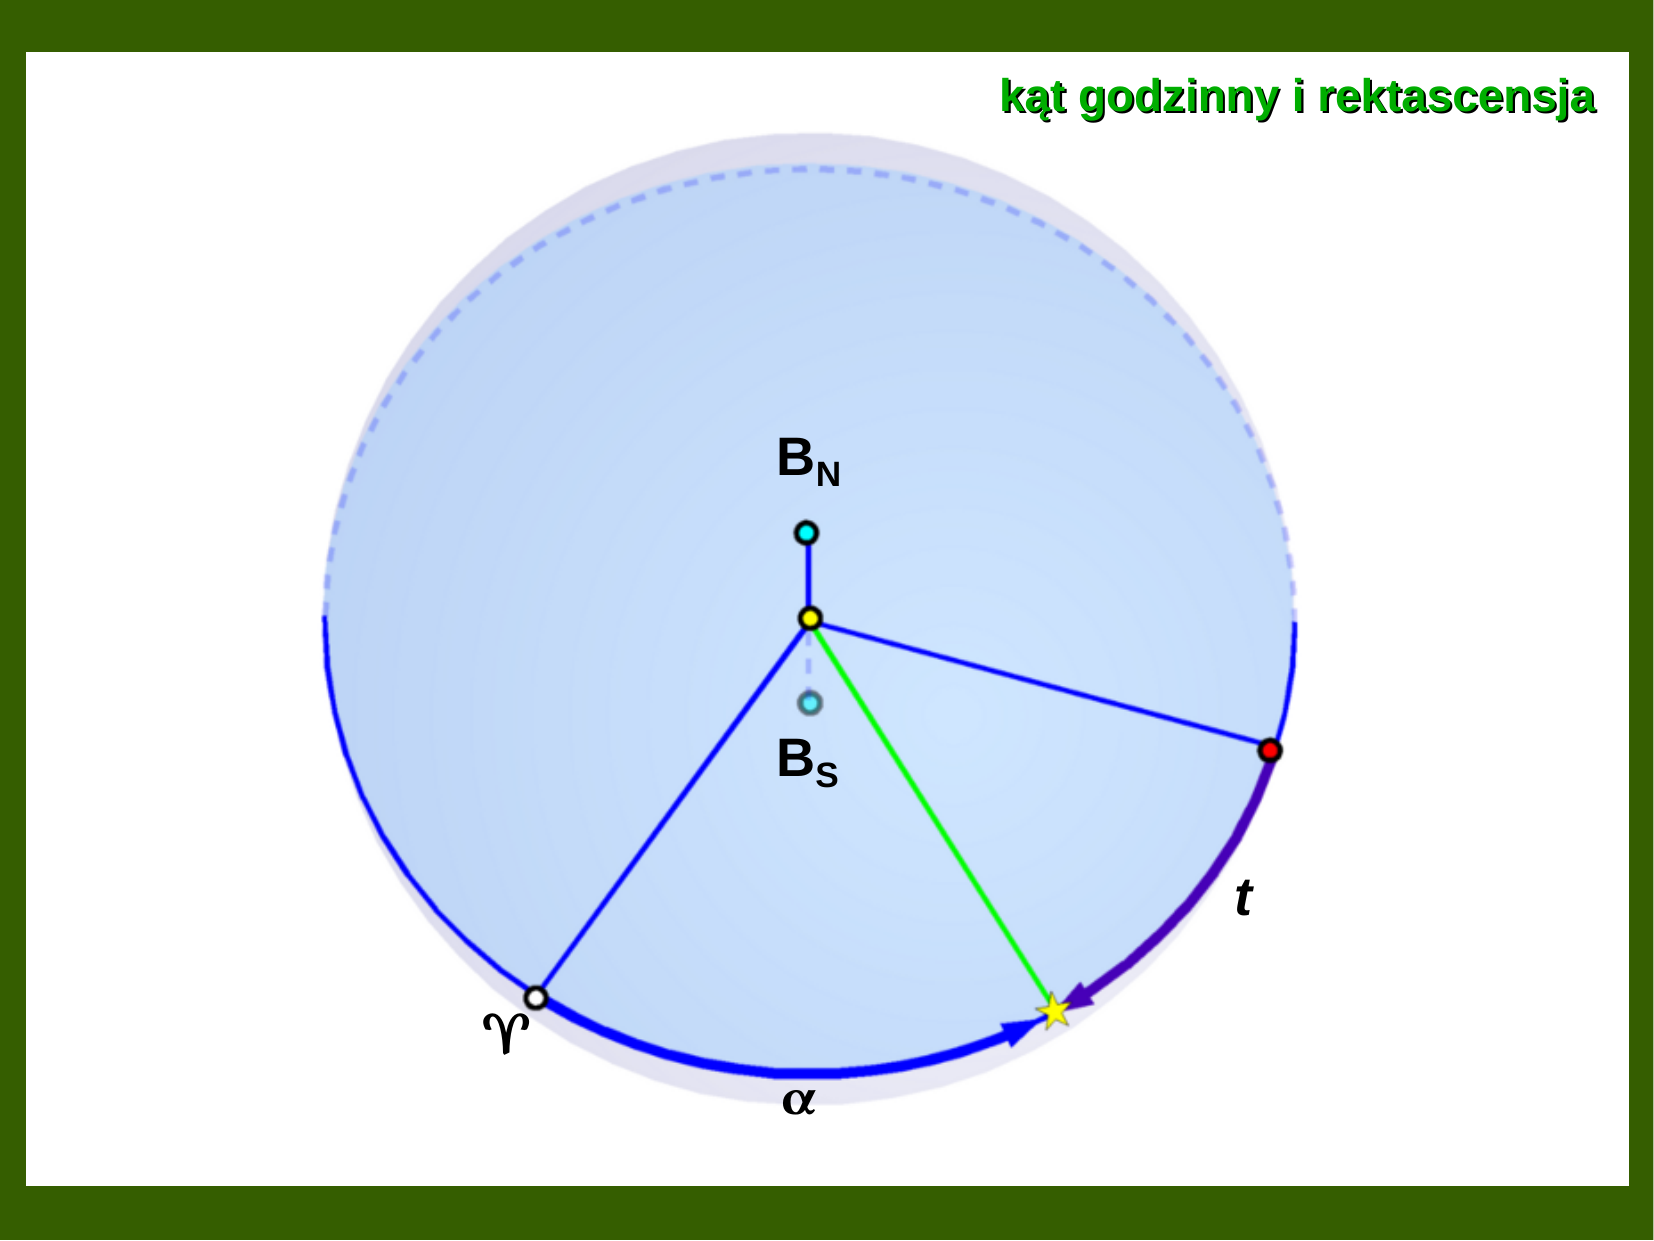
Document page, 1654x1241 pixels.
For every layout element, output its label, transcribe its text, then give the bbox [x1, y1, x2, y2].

text_box BS [761, 720, 854, 803]
text_box ♈ [467, 991, 546, 1069]
text_box t [1219, 859, 1268, 935]
picture [26, 52, 1629, 1186]
text_box kąt godzinny i rektascensja [984, 62, 1611, 129]
text_box α [766, 1058, 832, 1136]
text_box BN [761, 419, 857, 502]
